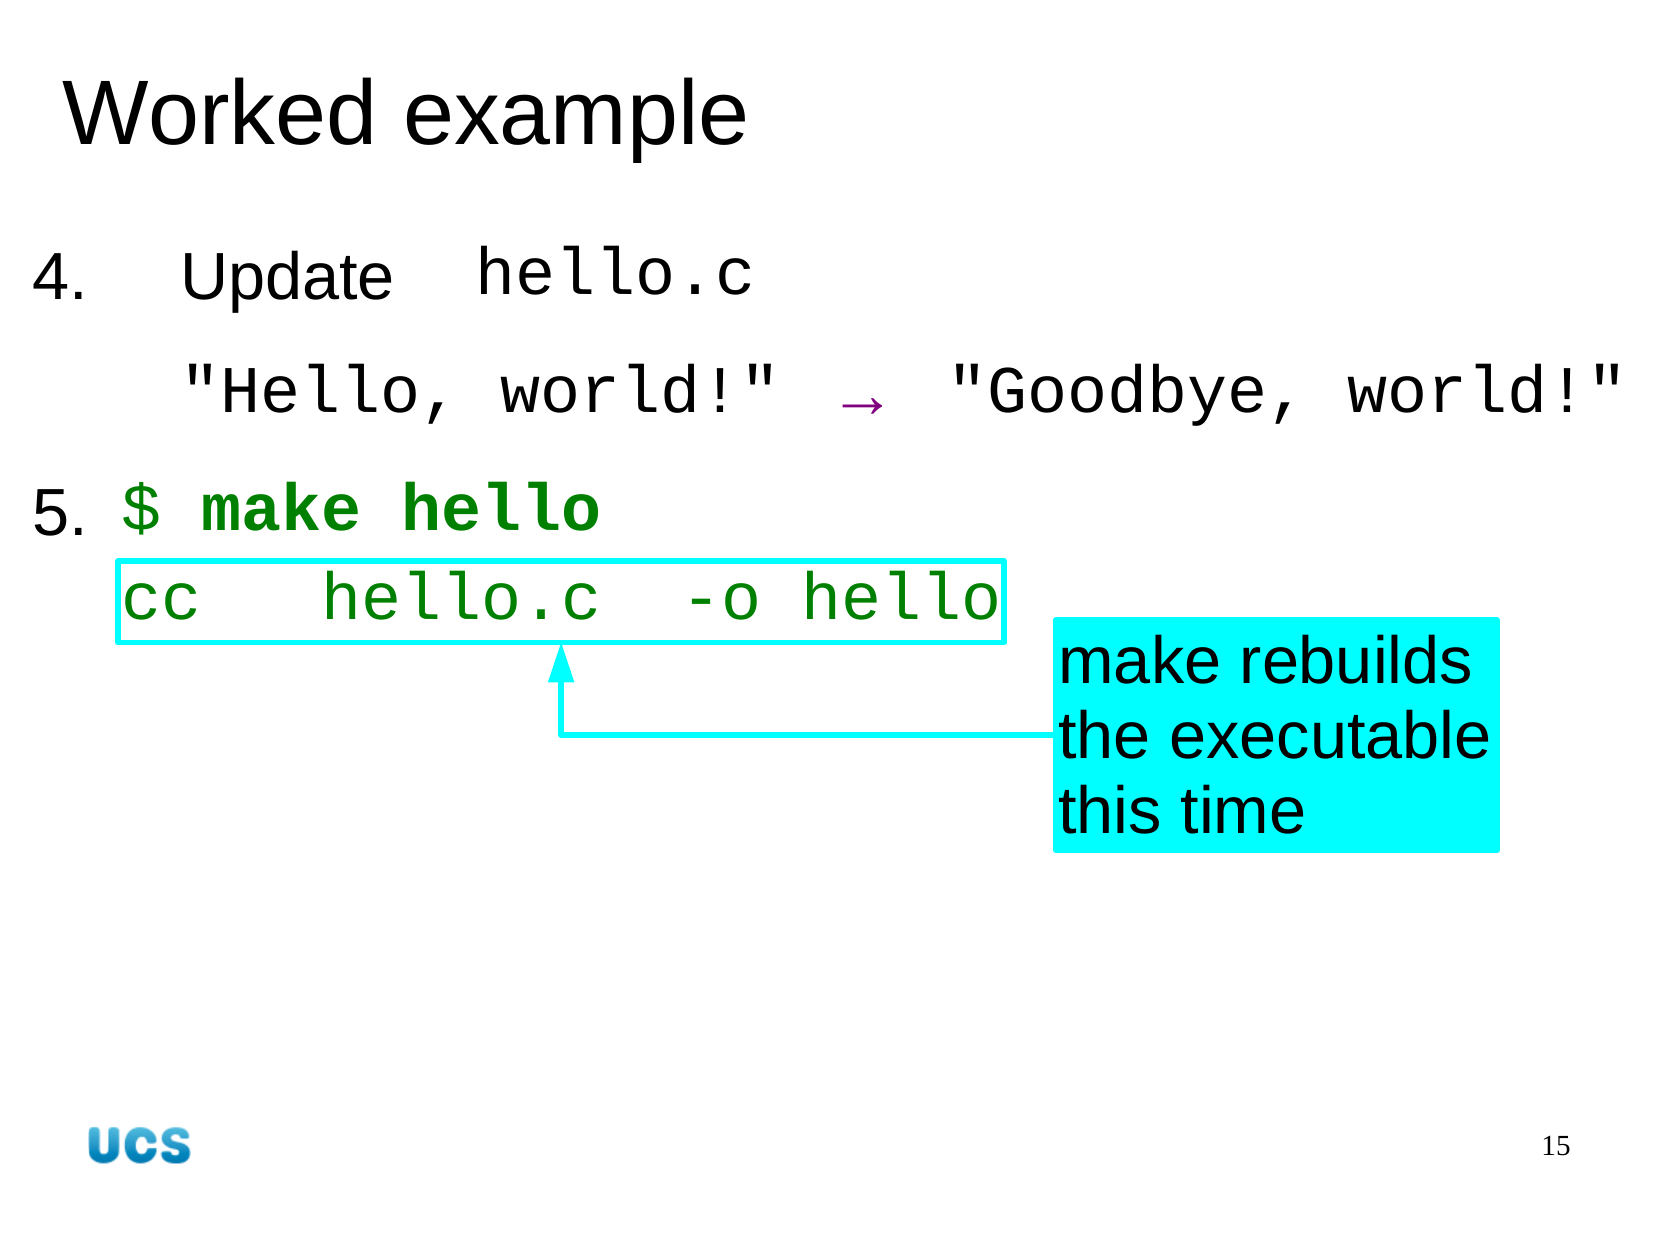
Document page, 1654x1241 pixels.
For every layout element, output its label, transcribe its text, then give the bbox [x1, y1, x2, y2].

text_box 4. [29, 236, 92, 317]
text_box "Goodbye, world!" [944, 354, 1631, 436]
text_box "Hello, world!" [177, 354, 784, 436]
text_box → [826, 354, 900, 436]
text_box Update [177, 236, 399, 317]
text_box cc hello.c -o hello [118, 561, 1005, 643]
picture [88, 1126, 191, 1165]
text_box Worked example [59, 59, 754, 168]
text_box $ make hello [118, 472, 605, 554]
text_box make rebuilds the executable this time [1055, 620, 1497, 851]
text_box 5. [29, 472, 92, 554]
text_box hello.c [472, 236, 759, 318]
